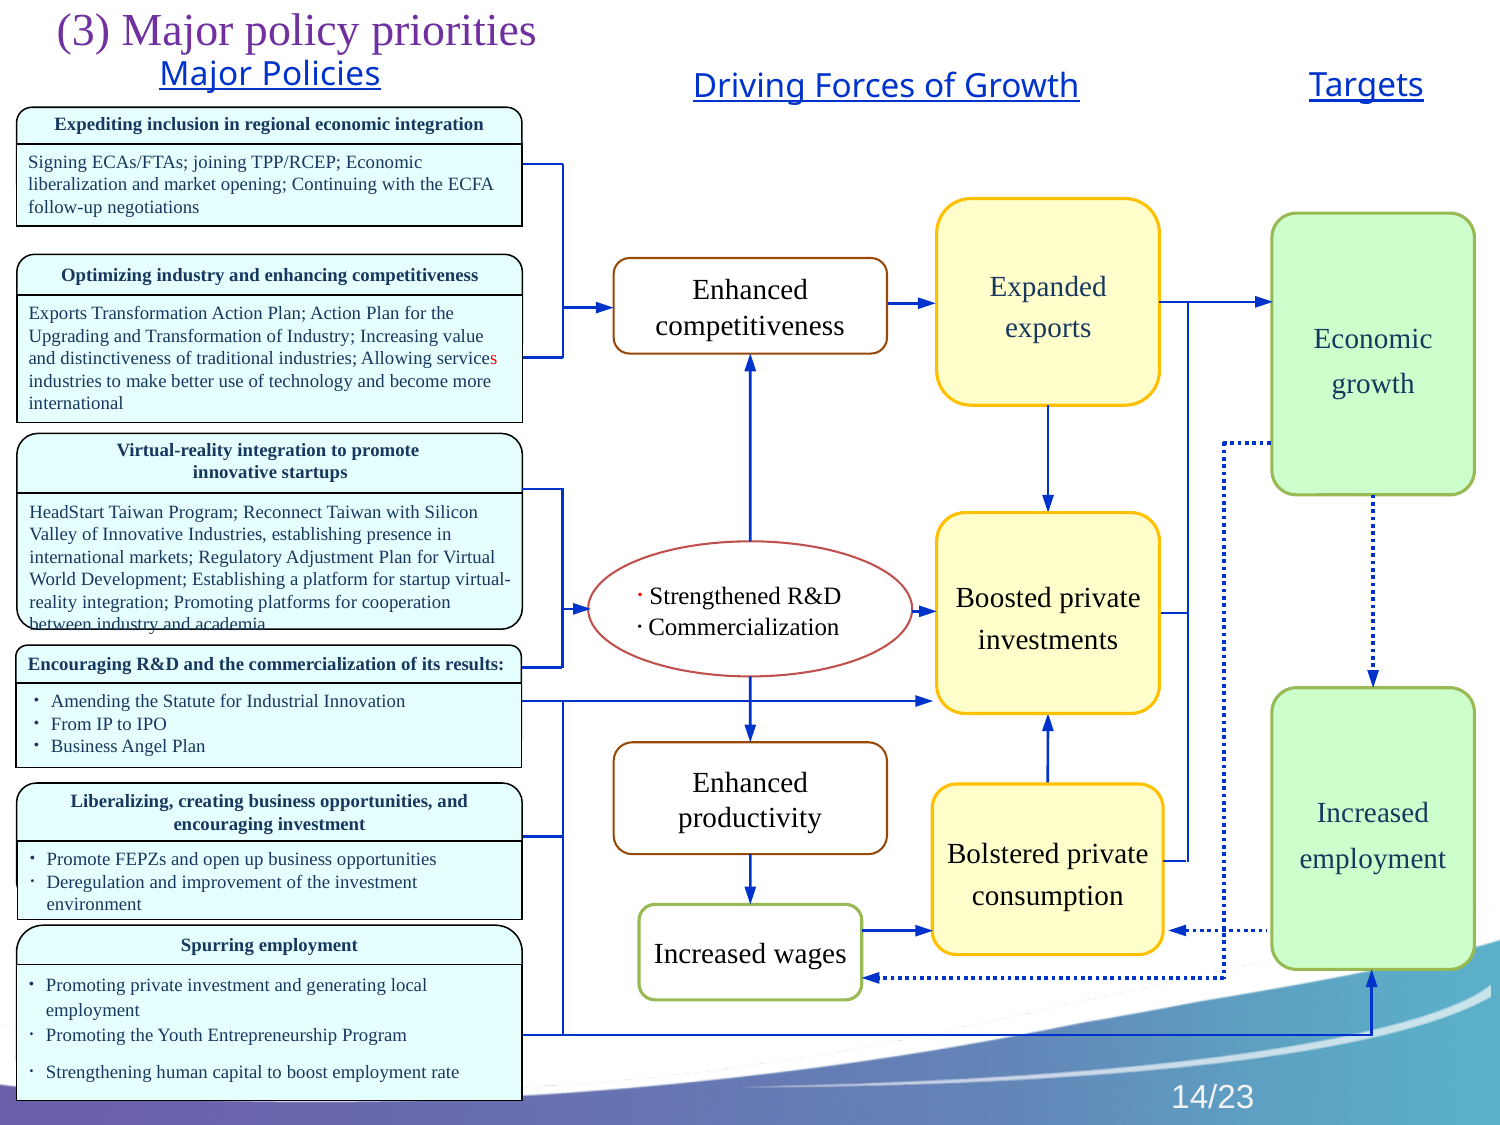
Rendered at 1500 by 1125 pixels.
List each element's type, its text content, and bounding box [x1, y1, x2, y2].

text_box Major Policies [136, 55, 404, 110]
text_box Increased employment [1271, 687, 1475, 970]
text_box Bolstered private consumption [932, 784, 1164, 955]
text_box Expediting inclusion in regional economic integration [16, 107, 522, 144]
text_box Economic growth [1271, 213, 1475, 495]
text_box Liberalizing, creating business opportunities, and encouraging investment [16, 783, 523, 885]
text_box Virtual-reality integration to promote innovative startups [45, 438, 491, 483]
text_box Enhanced competitiveness [613, 258, 888, 354]
text_box Driving Forces of Growth [679, 55, 1094, 117]
text_box ．Amending the Statute for Industrial Innovation ．From IP to IPO ．Business Angel Plan [16, 683, 521, 768]
text_box  Strengthened R&D  Commercialization [588, 541, 913, 677]
text_box Boosted private investments [936, 512, 1160, 714]
text_box HeadStart Taiwan Program; Reconnect Taiwan with Silicon Valley of Innovative Industries, establishing presence in international markets; Regulatory Adjustment Plan for Virtual World Development; Establishing a platform for startup virtual-reality integration; Promoting platforms for cooperation between industry and academia [17, 500, 523, 635]
text_box ．Promoting private investment and generating local employment ．Promoting the Youth Entrepreneurship Program ．Strengthening human capital to boost employment rate [17, 964, 522, 1101]
text_box Spurring employment [16, 925, 523, 1063]
text_box Expanded exports [936, 198, 1160, 406]
text_box Optimizing industry and enhancing competitiveness [16, 254, 523, 347]
text_box Encouraging R&D and the commercialization of its results: [15, 645, 522, 743]
text_box Enhanced productivity [613, 742, 888, 855]
text_box [16, 433, 523, 610]
text_box ．Promote FEPZs and open up business opportunities ．Deregulation and improvement of the investment environment [17, 841, 522, 919]
text_box Targets [1265, 55, 1468, 116]
text_box Exports Transformation Action Plan; Action Plan for the Upgrading and Transformation of Industry; Increasing value and distinctiveness of traditional industries; Allowing services industries to make better use of technology and become more international [17, 295, 522, 422]
text_box (3) Major policy priorities [0, 5, 1500, 55]
text_box Increased wages [639, 904, 862, 1000]
text_box Signing ECAs/FTAs; joining TPP/RCEP; Economic liberalization and market opening; Continuing with the ECFA follow-up negotiations [16, 144, 522, 226]
